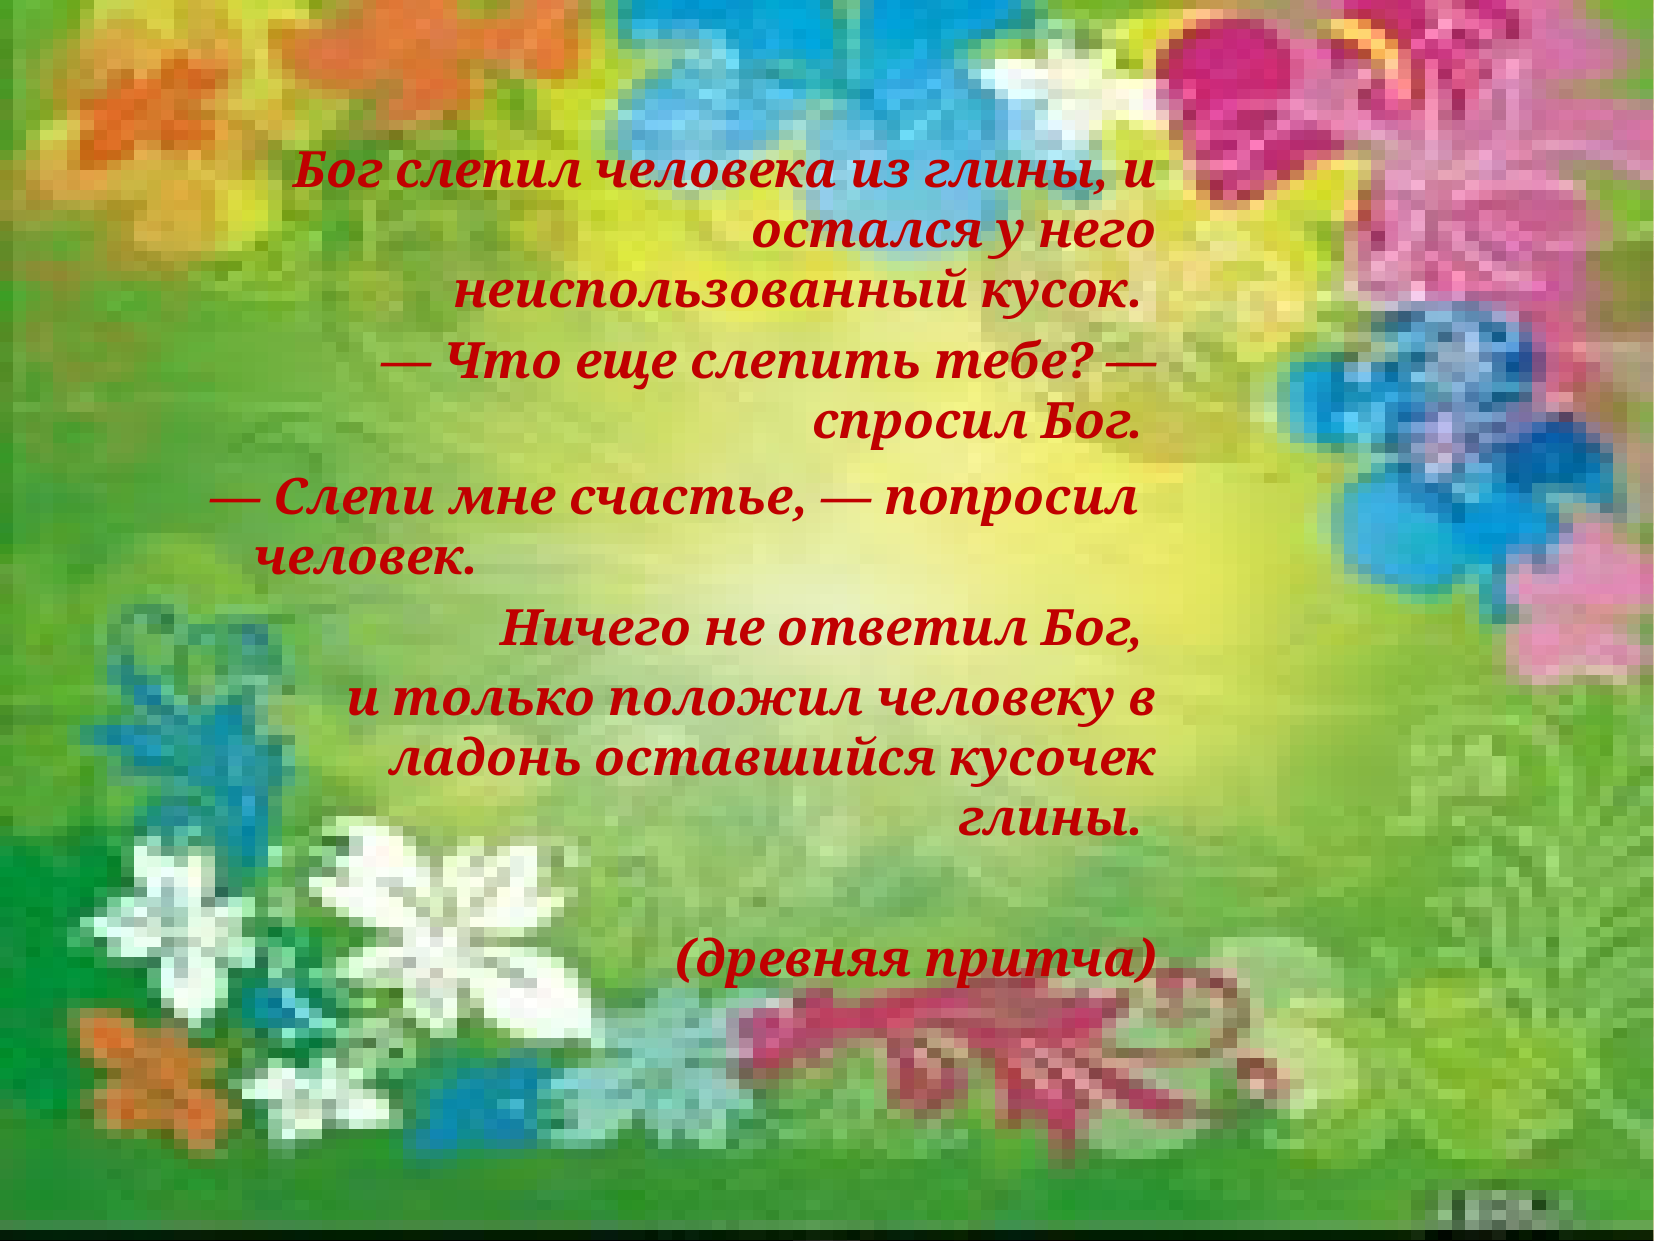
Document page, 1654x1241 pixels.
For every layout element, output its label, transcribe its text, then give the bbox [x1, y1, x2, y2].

text_box Бог слепил человека из глины, и остался у него неиспользованный кусок. — Что еще слепить тебе? — спросил Бог. — Слепи мне счастье, — попросил человек. Ничего не ответил Бог, и только положил человеку в ладонь оставшийся кусочек глины. (древняя притча) [195, 130, 1172, 1064]
picture [0, 0, 1654, 1241]
